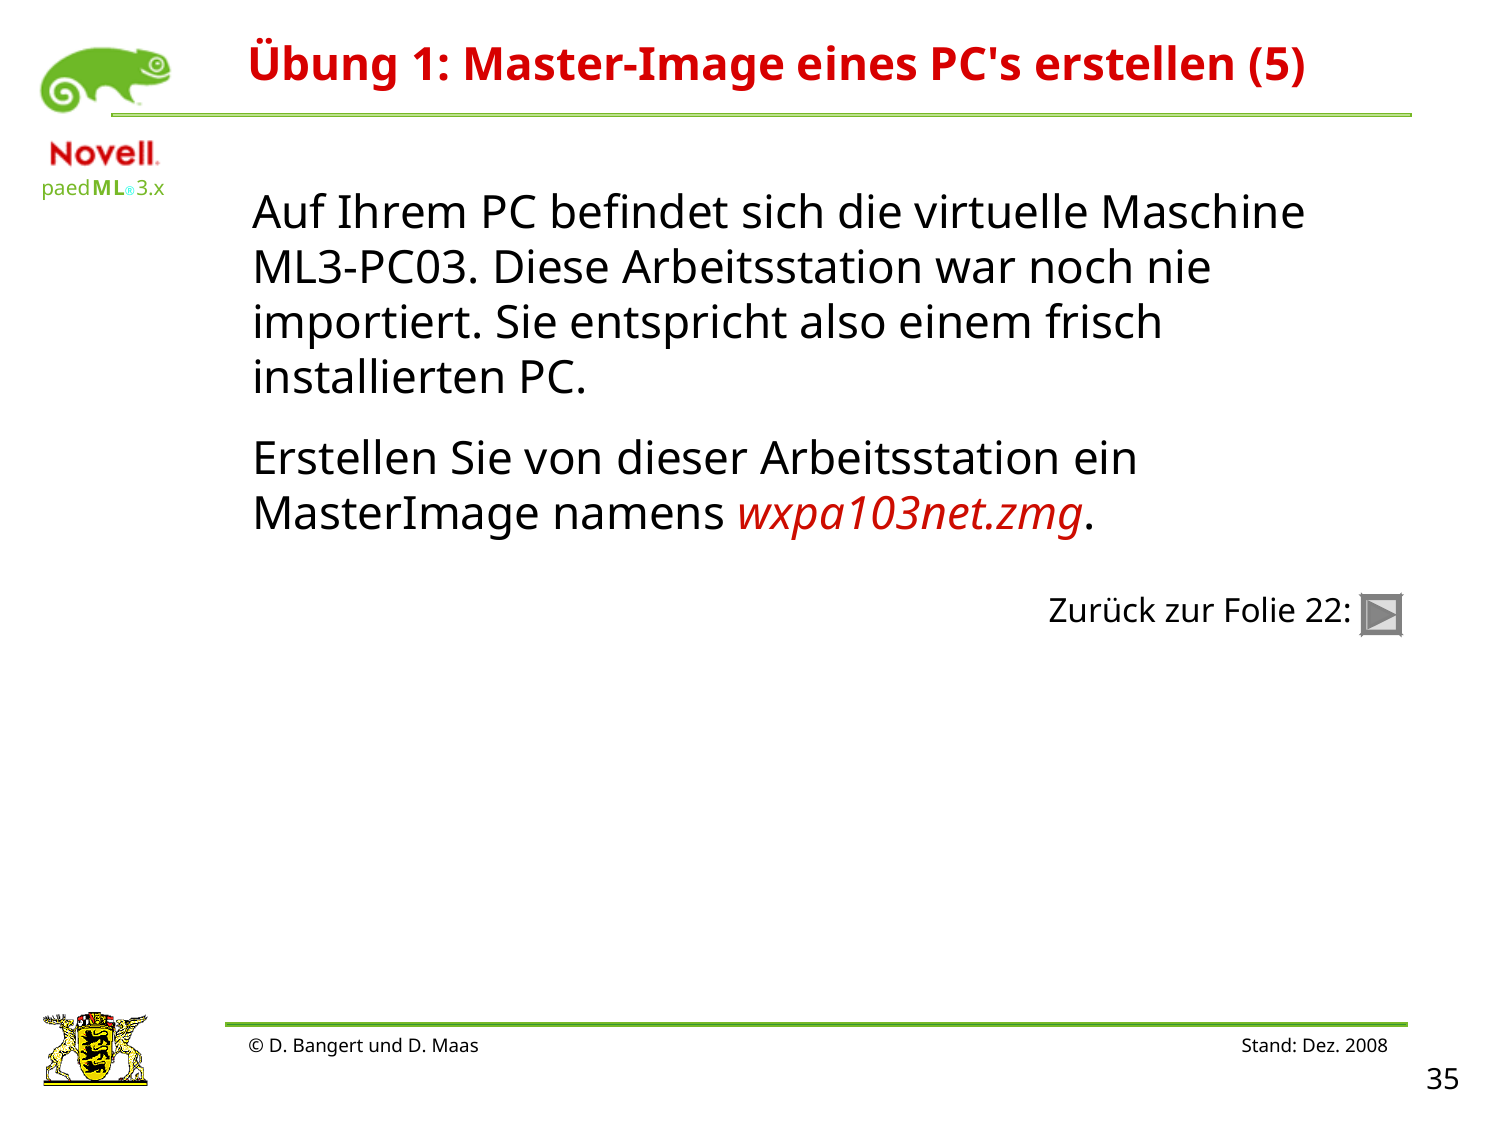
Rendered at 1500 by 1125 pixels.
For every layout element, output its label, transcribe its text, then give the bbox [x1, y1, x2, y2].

title Übung 1: Master-Image eines PC's erstellen (5)‏ [232, 12, 1463, 113]
picture [26, 30, 184, 188]
text_box Zurück zur Folie 22: [1033, 581, 1415, 637]
text_box Auf Ihrem PC befindet sich die virtuelle Maschine ML3-PC03. Diese Arbeitsstation war noch nie importiert. Sie entspricht also einem frisch installierten PC. Erstellen Sie von dieser Arbeitsstation ein MasterImage namens wxpa103net.zmg. [237, 174, 1413, 547]
picture [41, 1011, 148, 1088]
